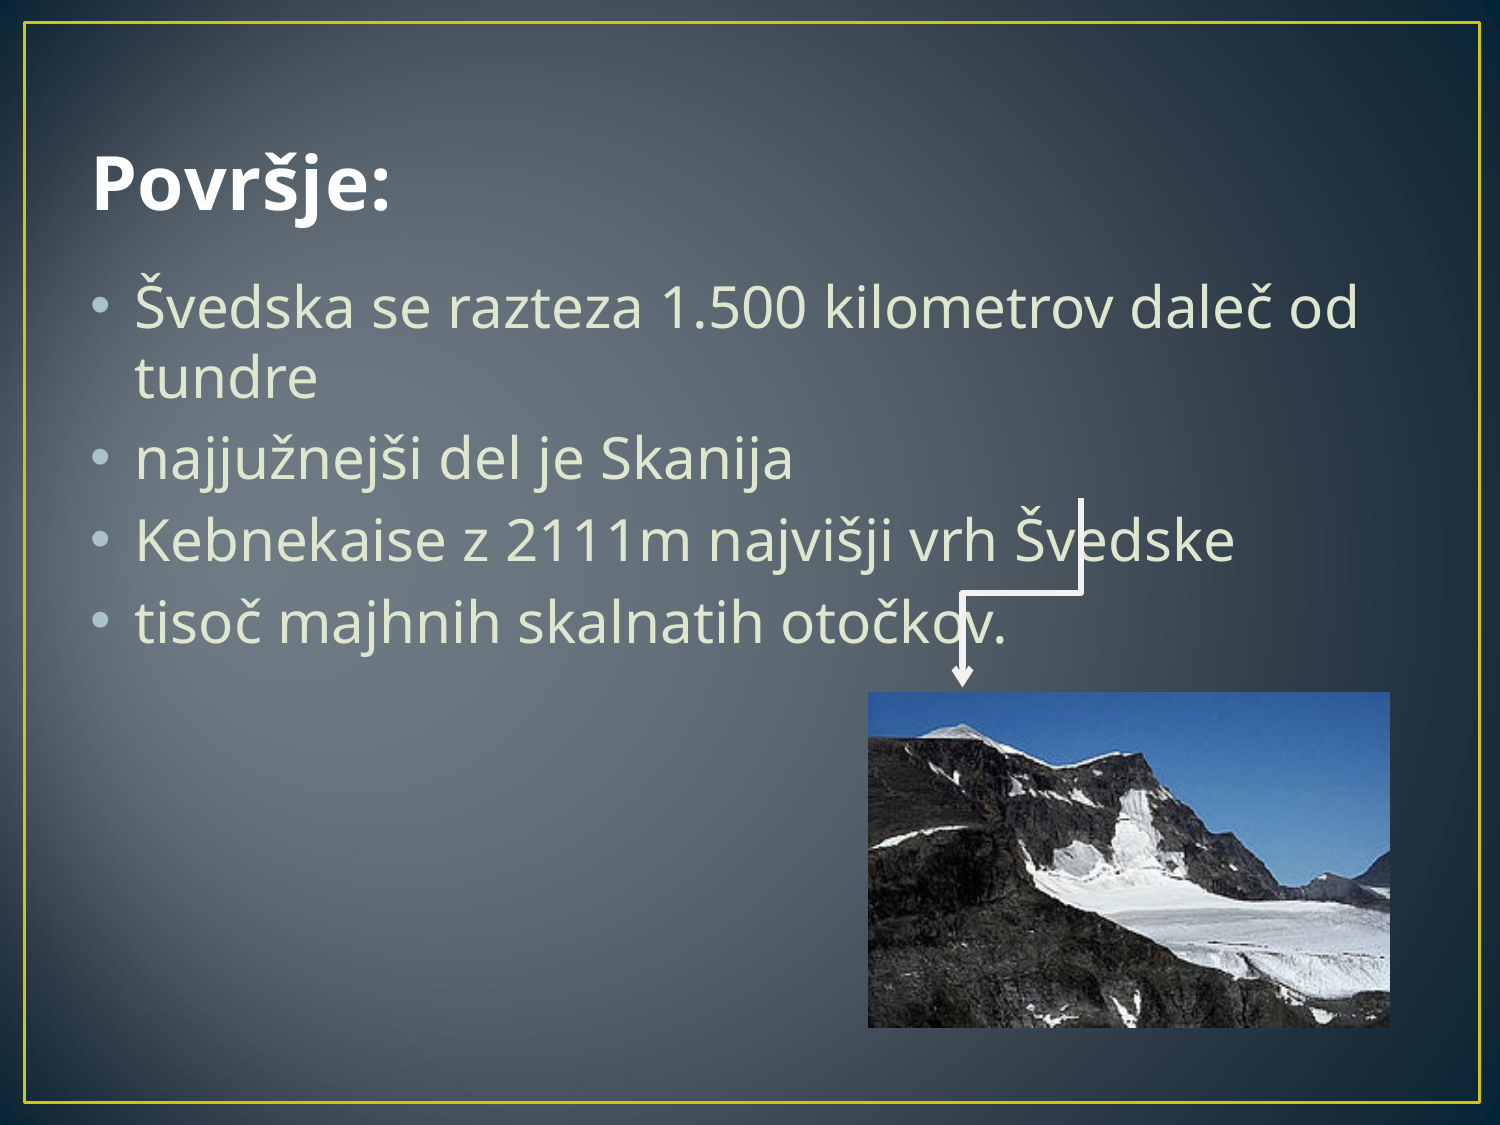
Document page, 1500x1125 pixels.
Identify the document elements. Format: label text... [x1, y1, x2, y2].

title Površje: [75, 45, 1425, 233]
picture [0, 0, 1500, 1125]
list Švedska se razteza 1.500 kilometrov daleč od tundre najjužnejši del je Skanija Kebnekaise z 2111m najvišji vrh Švedske tisoč majhnih skalnatih otočkov. [75, 262, 1425, 1005]
